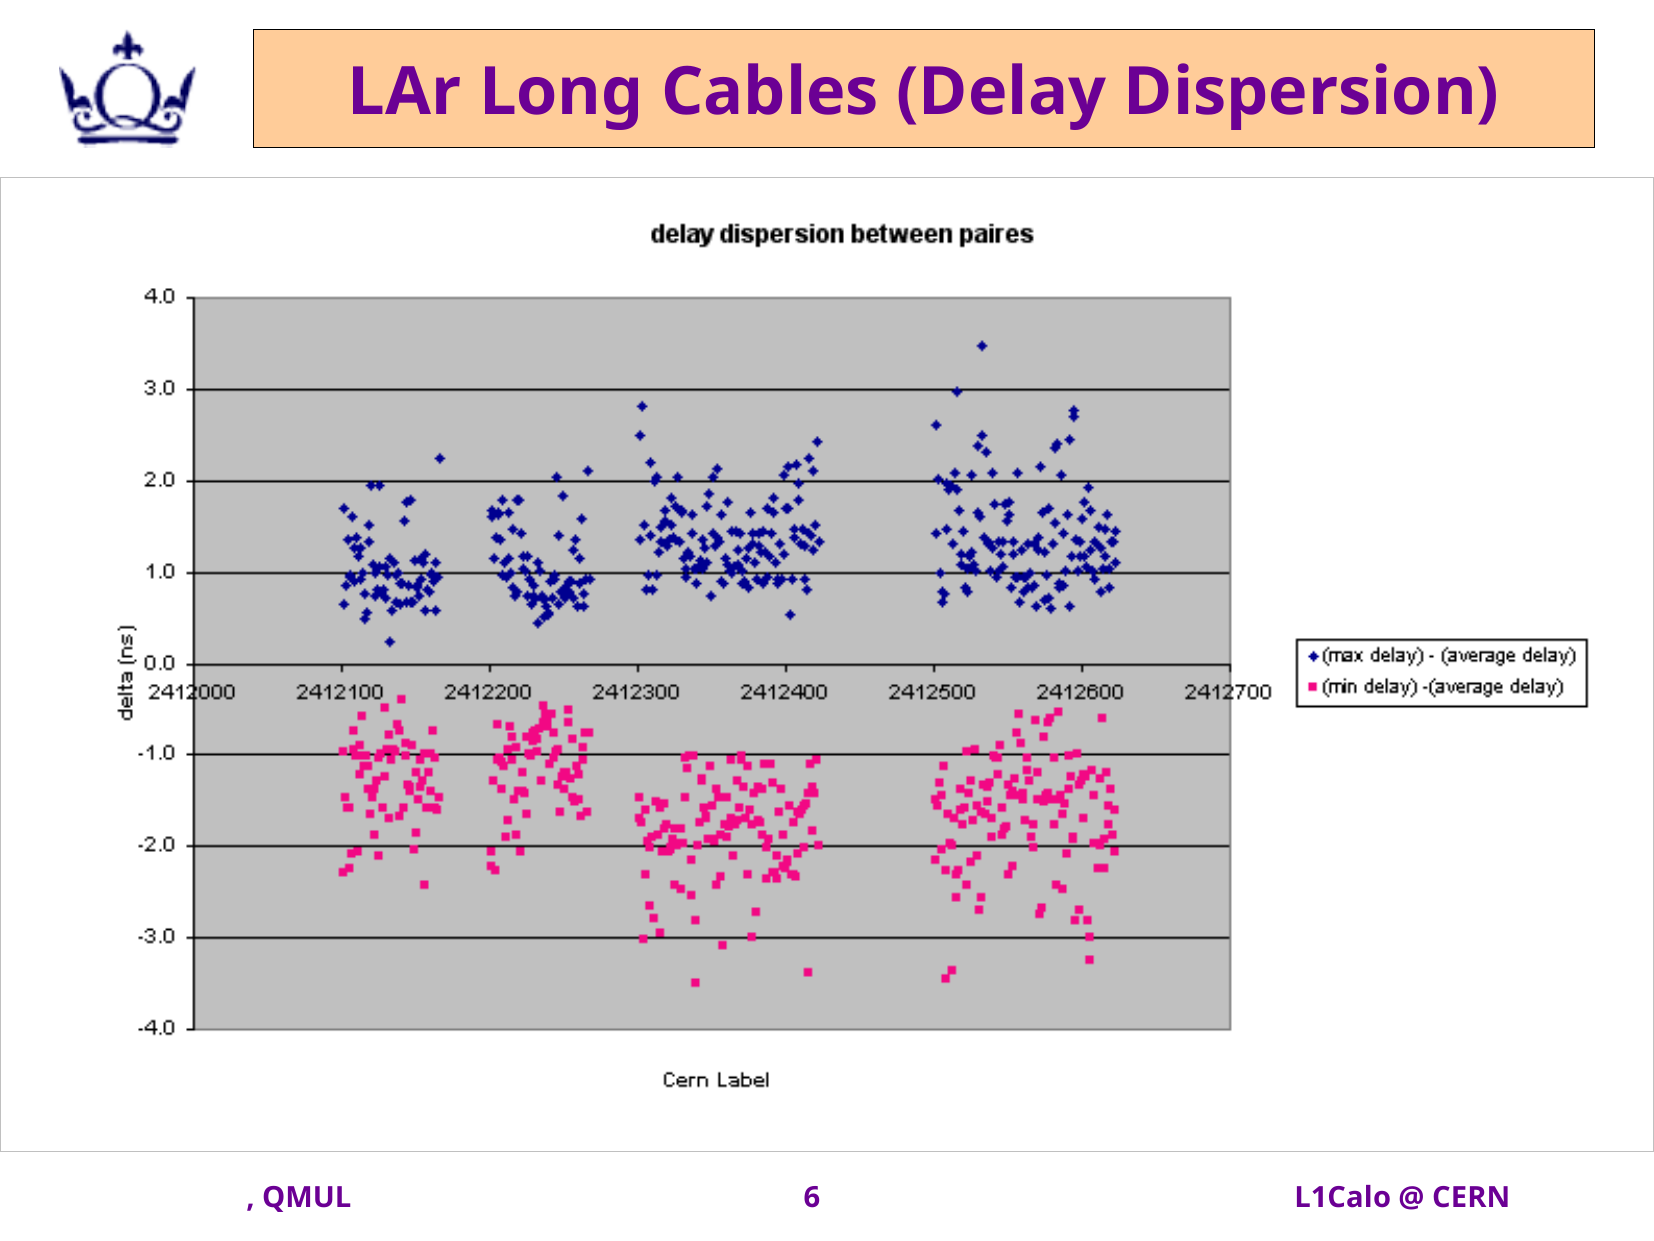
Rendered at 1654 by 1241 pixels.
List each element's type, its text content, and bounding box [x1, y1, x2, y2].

title LAr Long Cables (Delay Dispersion) [253, 29, 1595, 148]
picture [59, 29, 200, 148]
picture [87, 187, 1603, 1127]
